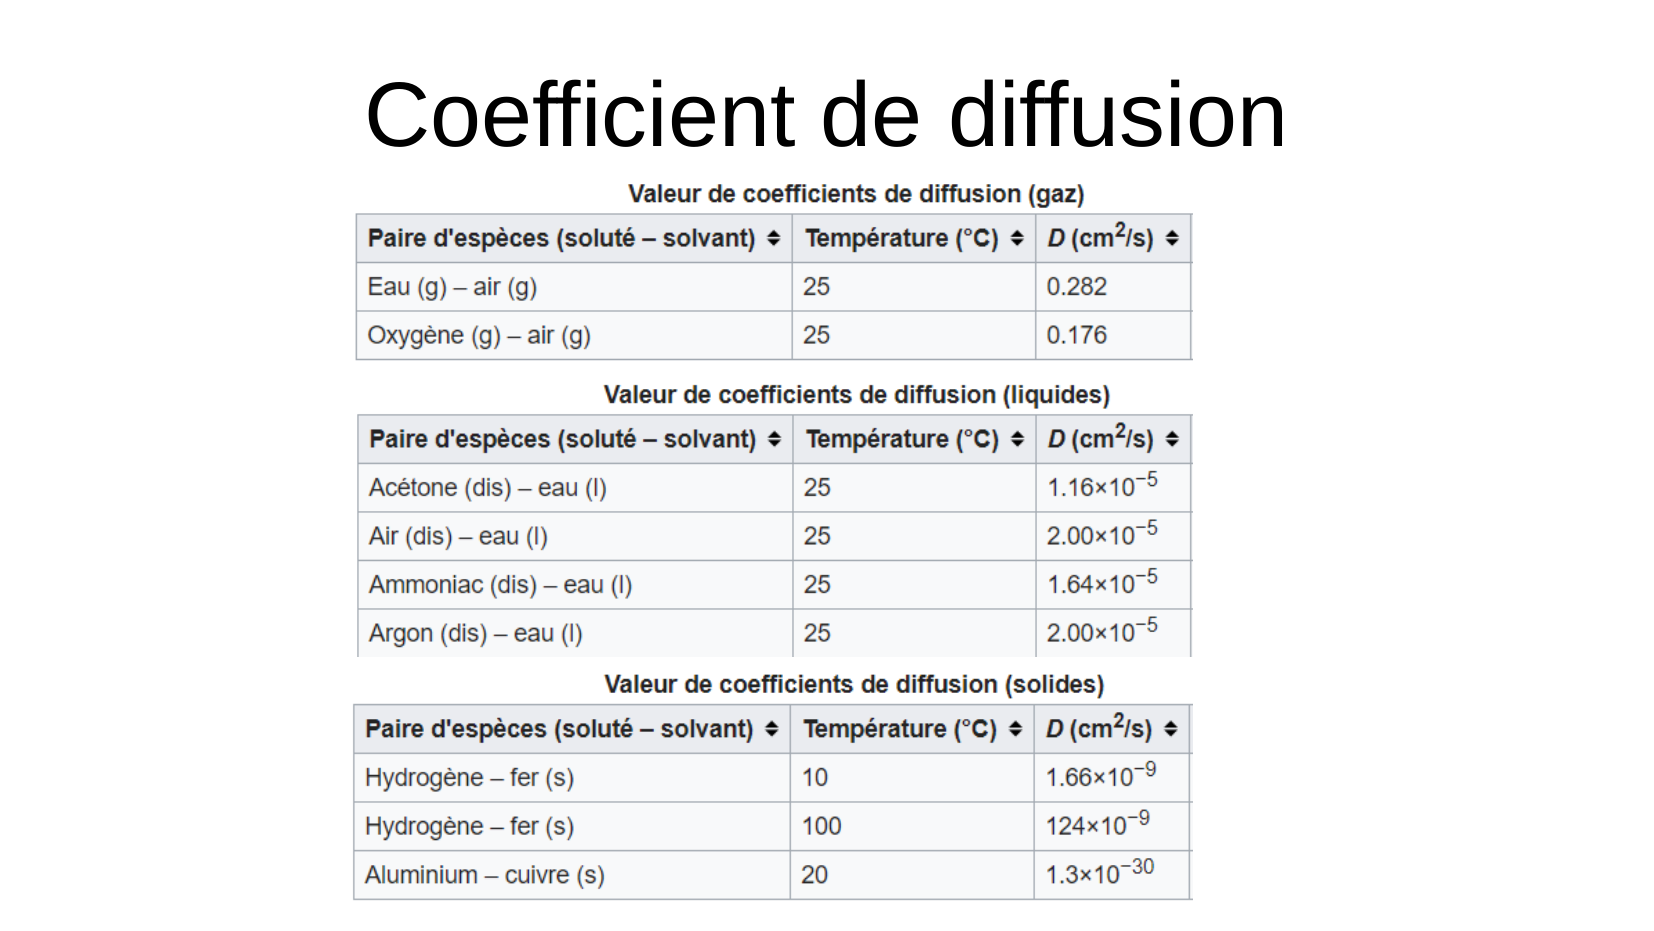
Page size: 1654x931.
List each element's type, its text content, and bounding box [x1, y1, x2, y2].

title Coefficient de diffusion [82, 37, 1571, 193]
picture [345, 661, 1193, 903]
picture [342, 165, 1193, 657]
